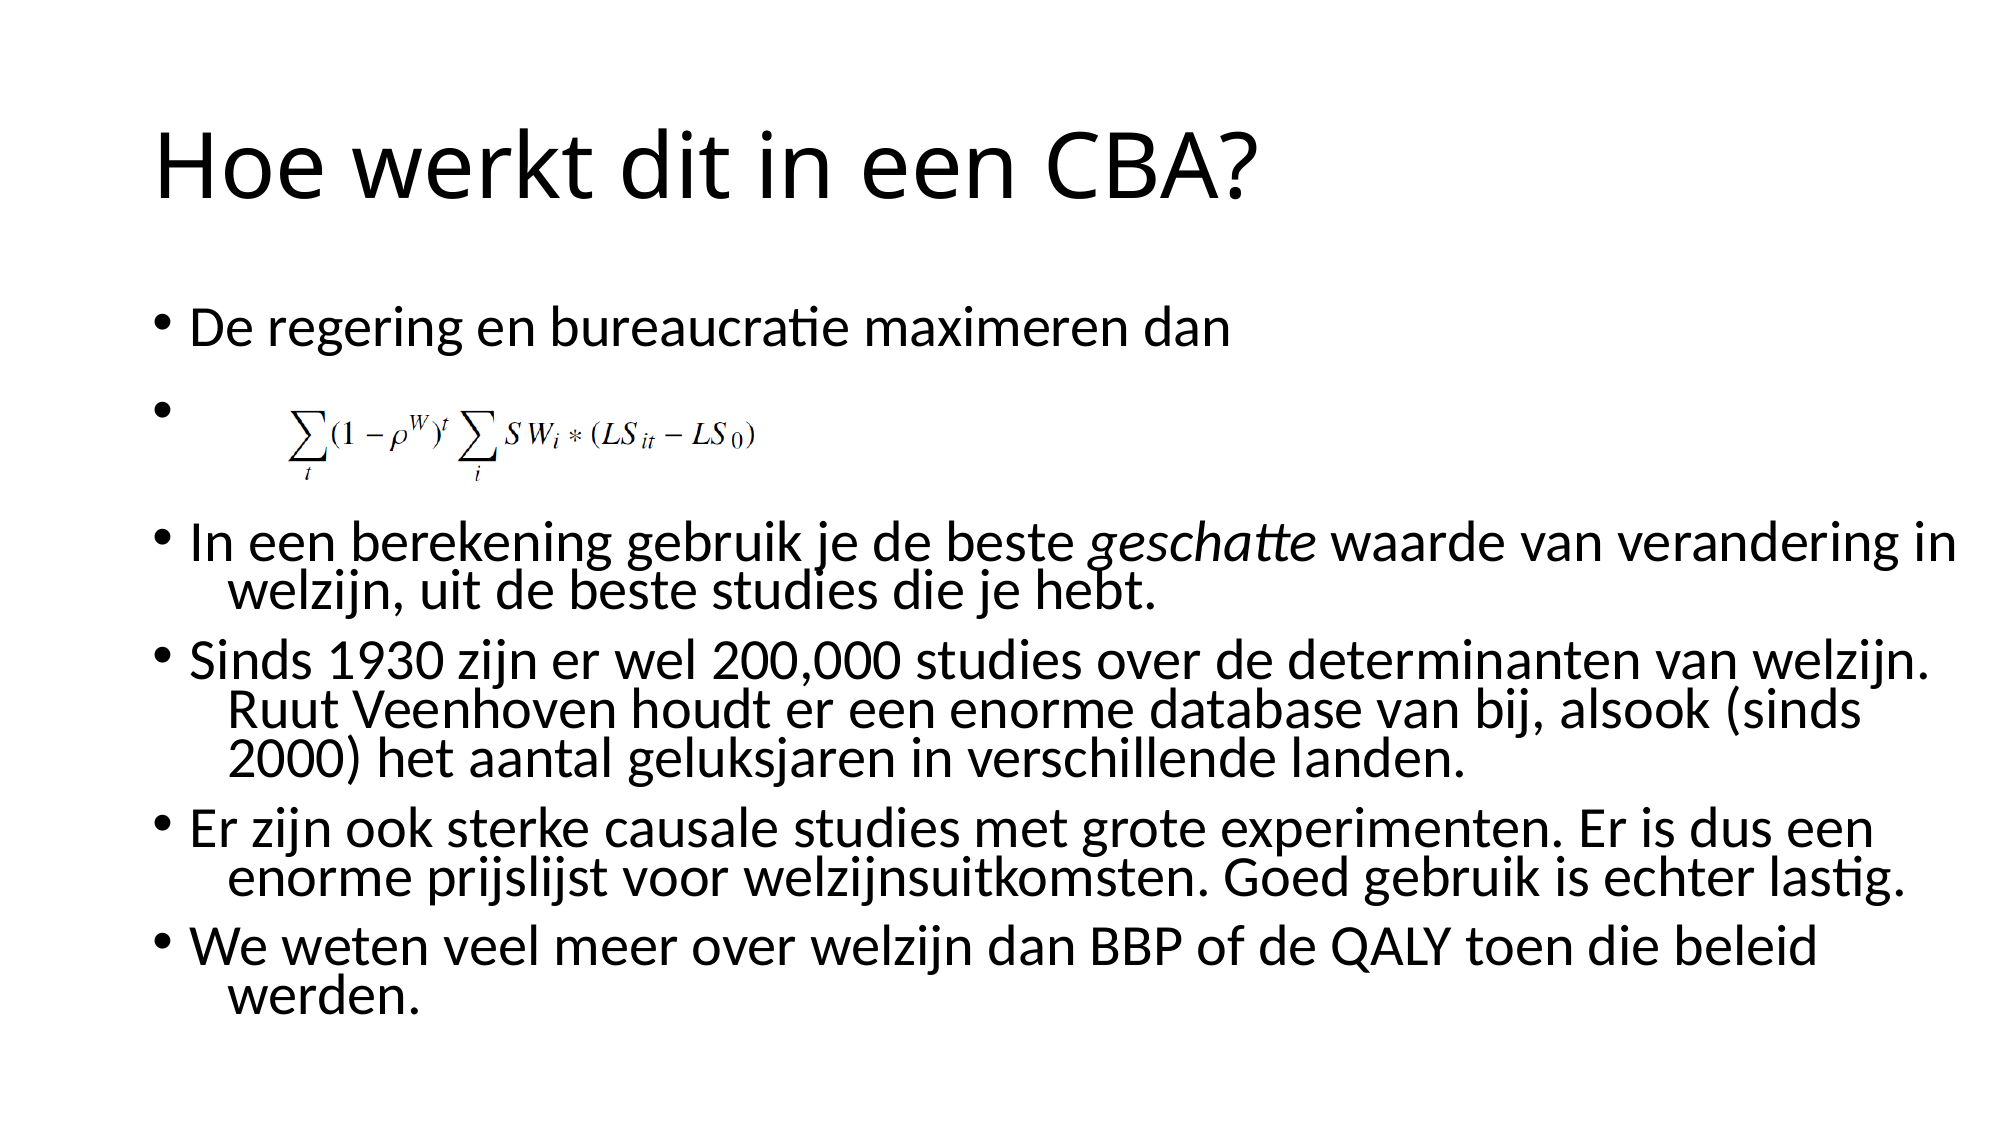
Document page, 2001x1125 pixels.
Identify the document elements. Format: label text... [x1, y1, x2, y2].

picture [280, 395, 763, 505]
title Hoe werkt dit in een CBA? [137, 59, 1863, 278]
list De regering en bureaucratie maximeren dan In een berekening gebruik je de beste geschatte waarde van verandering in welzijn, uit de beste studies die je hebt. Sinds 1930 zijn er wel 200,000 studies over de determinanten van welzijn. Ruut Veenhoven houdt er een enorme database van bij, alsook (sinds 2000) het aantal geluksjaren in verschillende landen. Er zijn ook sterke causale studies met grote experimenten. Er is dus een enorme prijslijst voor welzijnsuitkomsten. Goed gebruik is echter lastig. We weten veel meer over welzijn dan BBP of de QALY toen die beleid werden. [137, 299, 2000, 1066]
